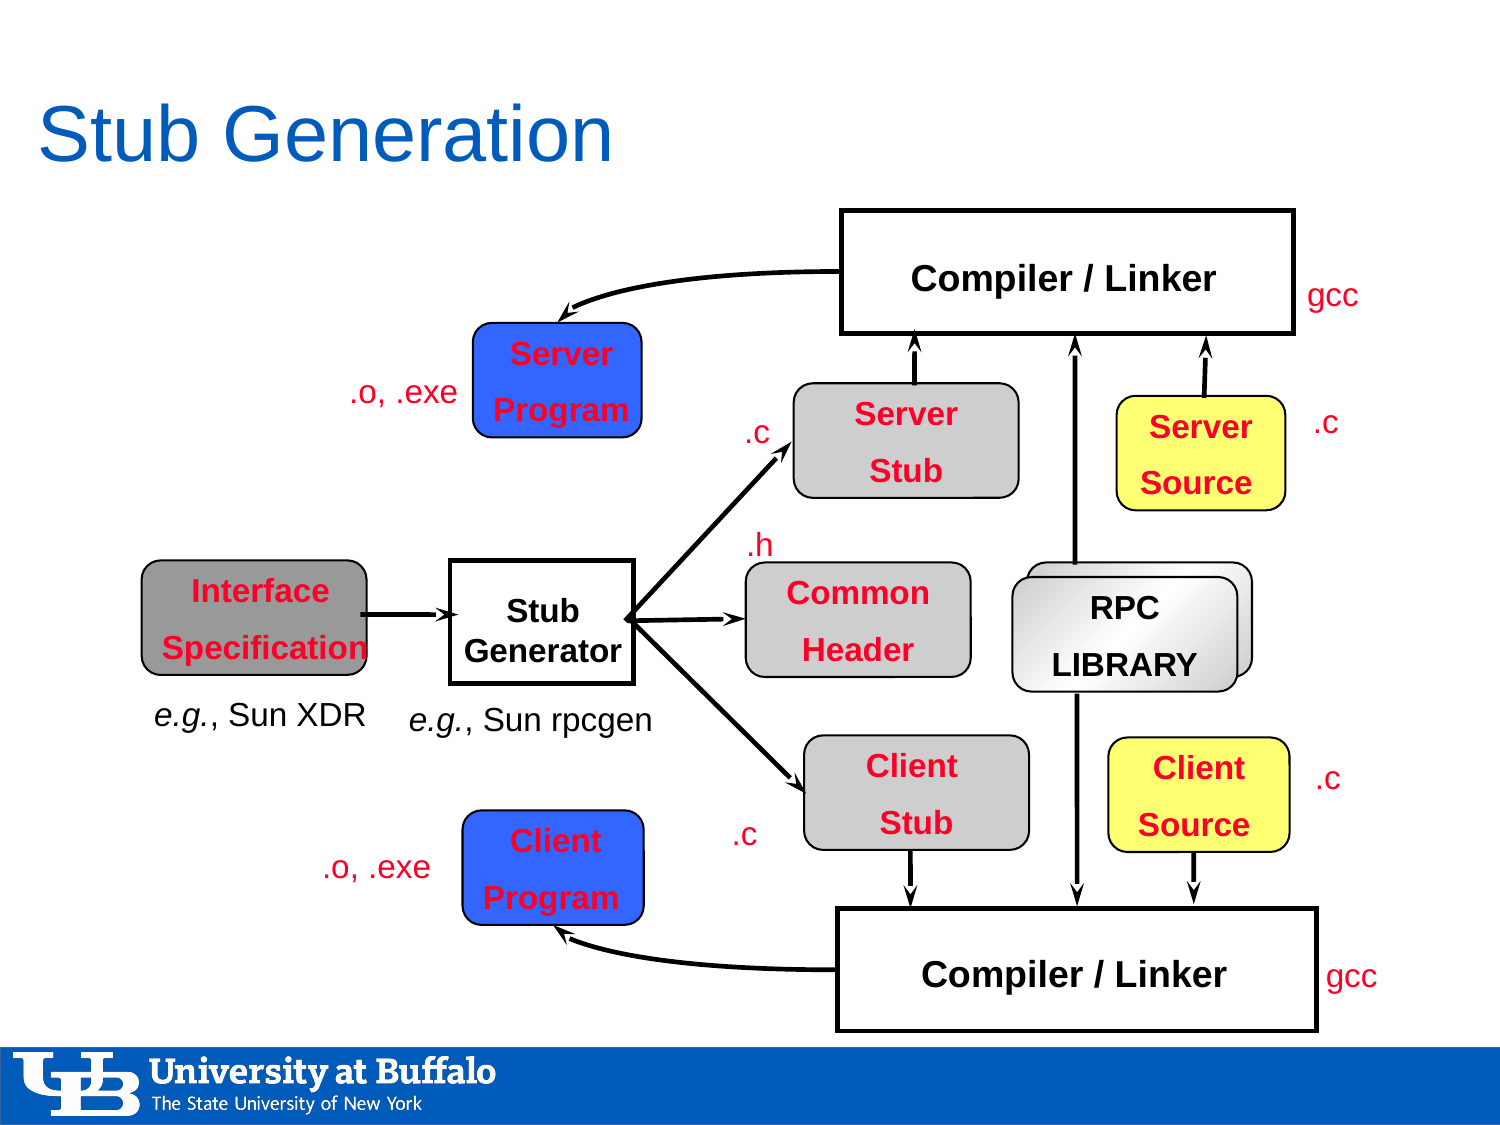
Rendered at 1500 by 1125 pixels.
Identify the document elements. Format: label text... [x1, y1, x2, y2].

text_box gcc [1292, 265, 1374, 321]
text_box RPC LIBRARY [1027, 562, 1253, 677]
picture [13, 1052, 496, 1116]
text_box Server Source [1116, 395, 1286, 511]
text_box gcc [1311, 946, 1393, 1002]
text_box Interface Specification [141, 560, 367, 675]
text_box [841, 210, 1294, 334]
text_box Stub Generator [441, 581, 646, 677]
text_box .c [729, 402, 785, 458]
text_box [449, 677, 634, 684]
text_box .c [1300, 748, 1356, 804]
text_box Client Source [1108, 737, 1290, 852]
text_box .c [716, 804, 773, 860]
text_box RPC LIBRARY [1012, 577, 1238, 692]
text_box .c [1298, 392, 1354, 448]
text_box Common Header [745, 562, 971, 678]
text_box .h [731, 515, 789, 571]
text_box e.g., Sun rpcgen [394, 690, 668, 746]
text_box Compiler / Linker [889, 942, 1260, 1002]
text_box [449, 560, 634, 581]
text_box Server Stub [793, 383, 1019, 498]
text_box .o, .exe [334, 363, 474, 418]
text_box .o, .exe [307, 838, 446, 893]
text_box Server Program [472, 322, 642, 438]
text_box [837, 908, 1317, 1032]
text_box Client Stub [804, 735, 1030, 850]
title Stub Generation [37, 40, 1388, 228]
text_box Compiler / Linker [878, 246, 1250, 307]
text_box Client Program [462, 810, 644, 925]
text_box e.g., Sun XDR [139, 686, 382, 741]
